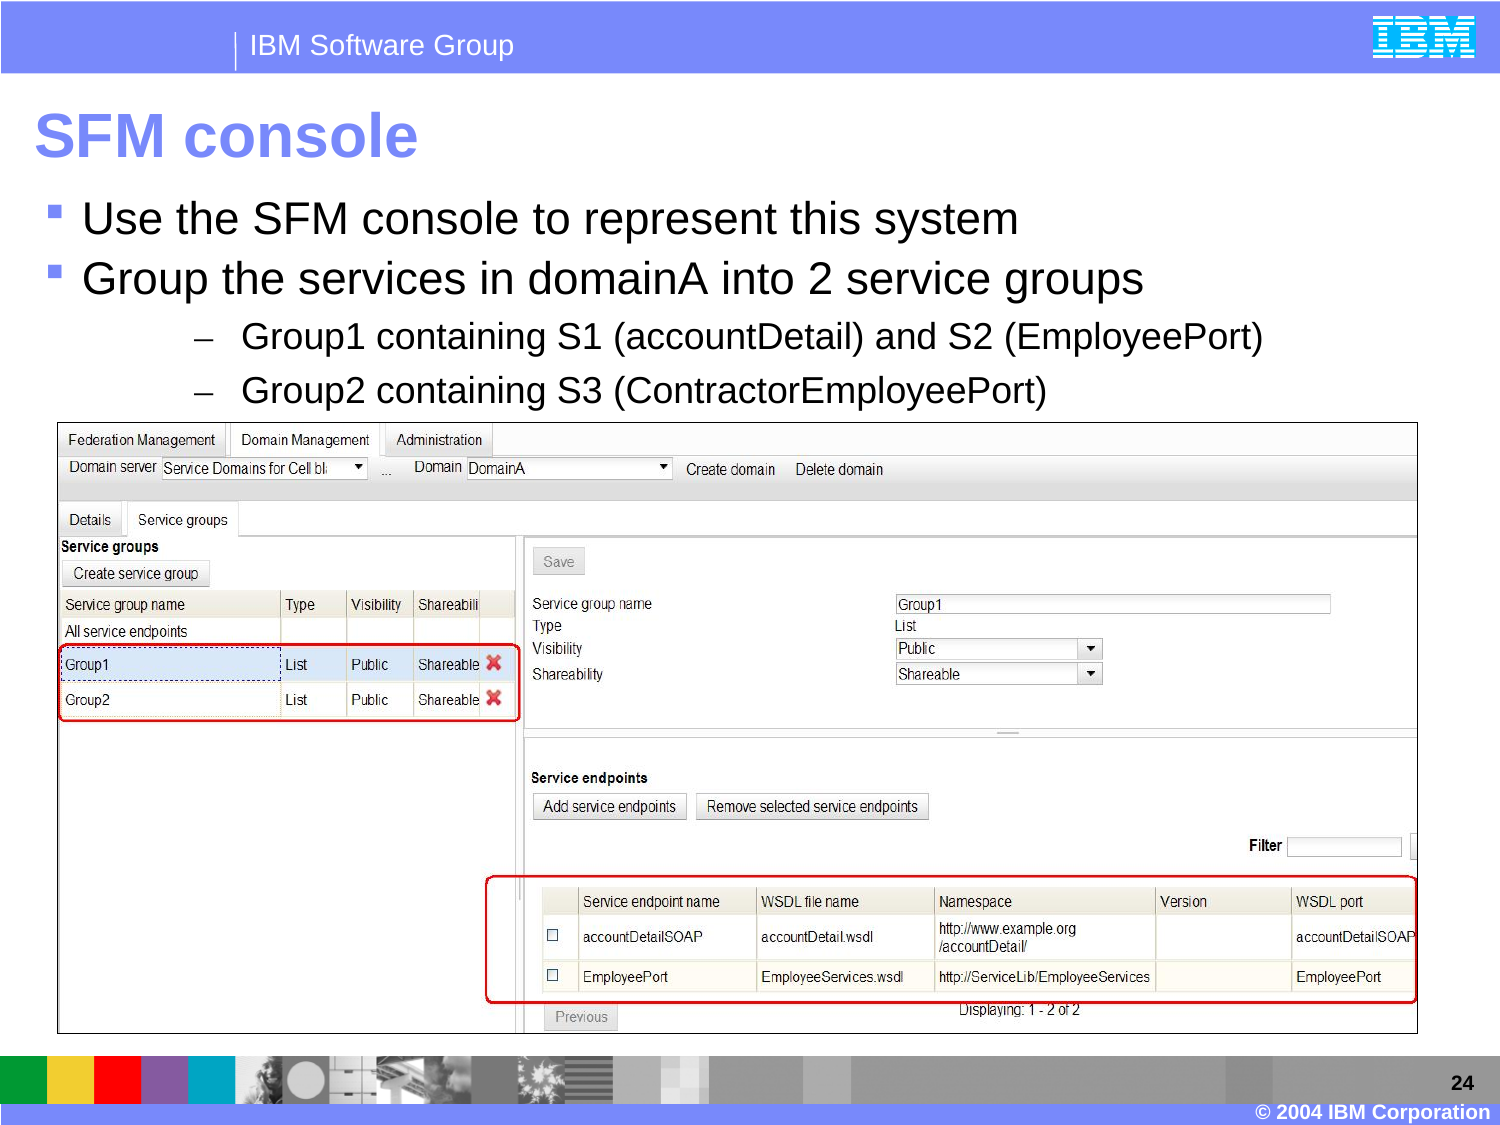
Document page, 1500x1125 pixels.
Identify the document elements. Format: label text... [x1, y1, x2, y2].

picture [57, 422, 1418, 1034]
title SFM console [19, 97, 1483, 181]
picture [0, 1056, 1500, 1104]
list Use the SFM console to represent this system Group the services in domainA into 2 service groups Group1 containing S1 (accountDetail) and S2 (EmployeePort) Group2 containing S3 (ContractorEmployeePort) [29, 191, 1403, 1004]
